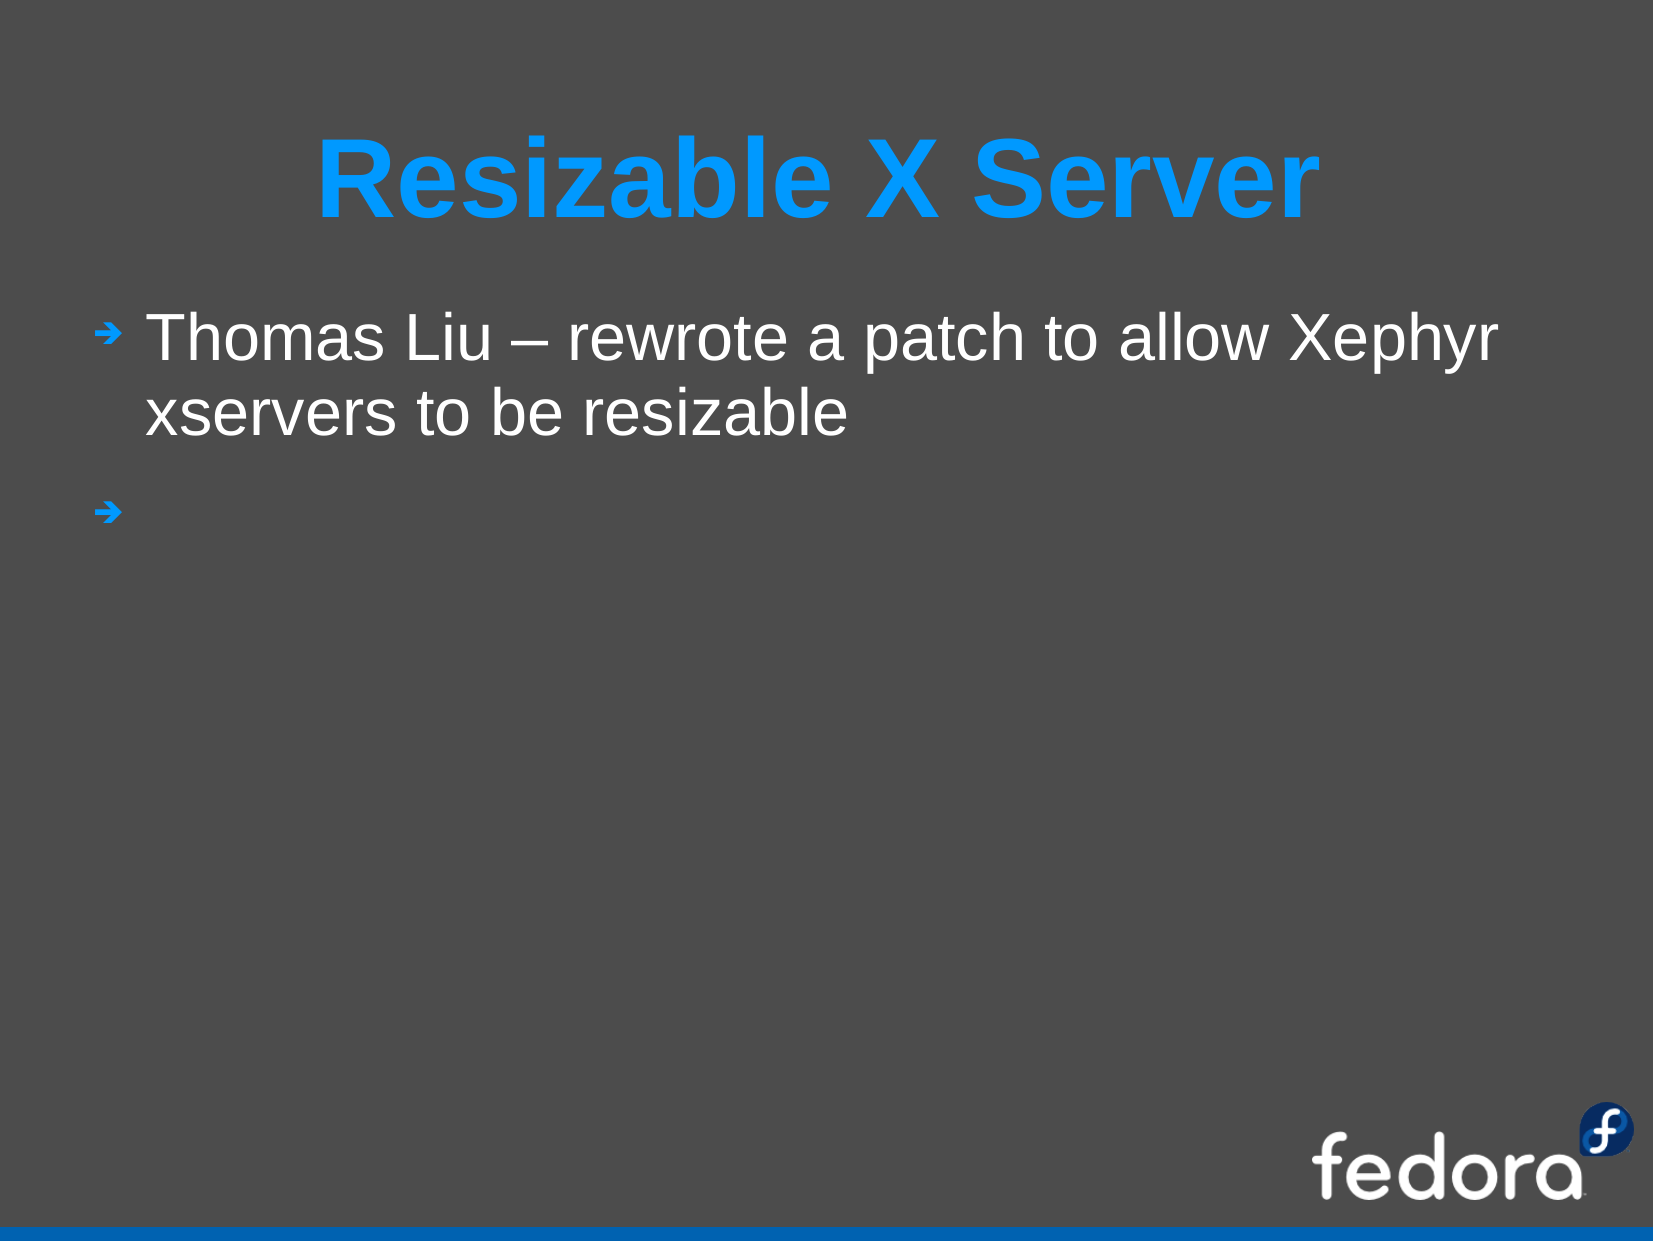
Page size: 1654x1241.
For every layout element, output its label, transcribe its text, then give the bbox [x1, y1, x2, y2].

list Thomas Liu – rewrote a patch to allow Xephyr xservers to be resizable [74, 300, 1575, 1082]
title Resizable X Server [112, 75, 1524, 283]
picture [1312, 1102, 1634, 1200]
